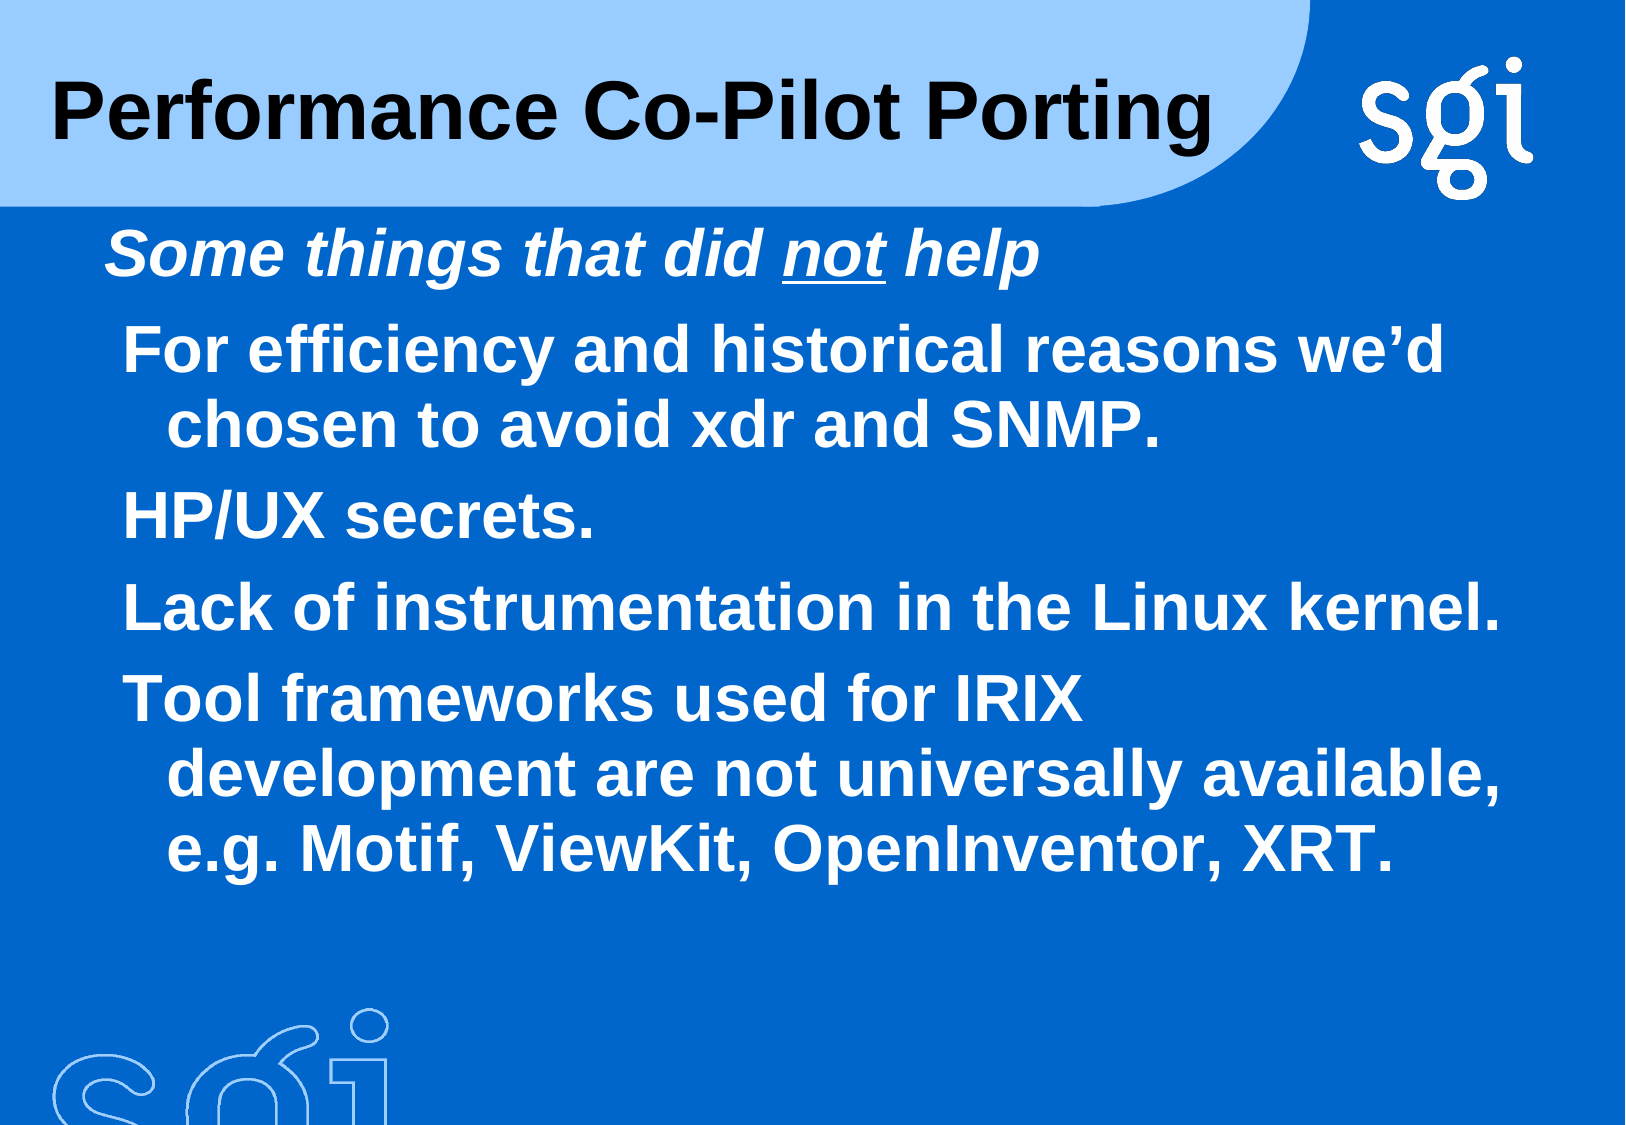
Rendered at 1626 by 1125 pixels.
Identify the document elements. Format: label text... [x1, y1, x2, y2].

list Some things that did not help For efficiency and historical reasons we’d chosen to avoid xdr and SNMP. HP/UX secrets. Lack of instrumentation in the Linux kernel. Tool frameworks used for IRIX development are not universally available, e.g. Motif, ViewKit, OpenInventor, XRT. [90, 209, 1521, 1014]
title Performance Co-Pilot Porting [36, 33, 1318, 199]
